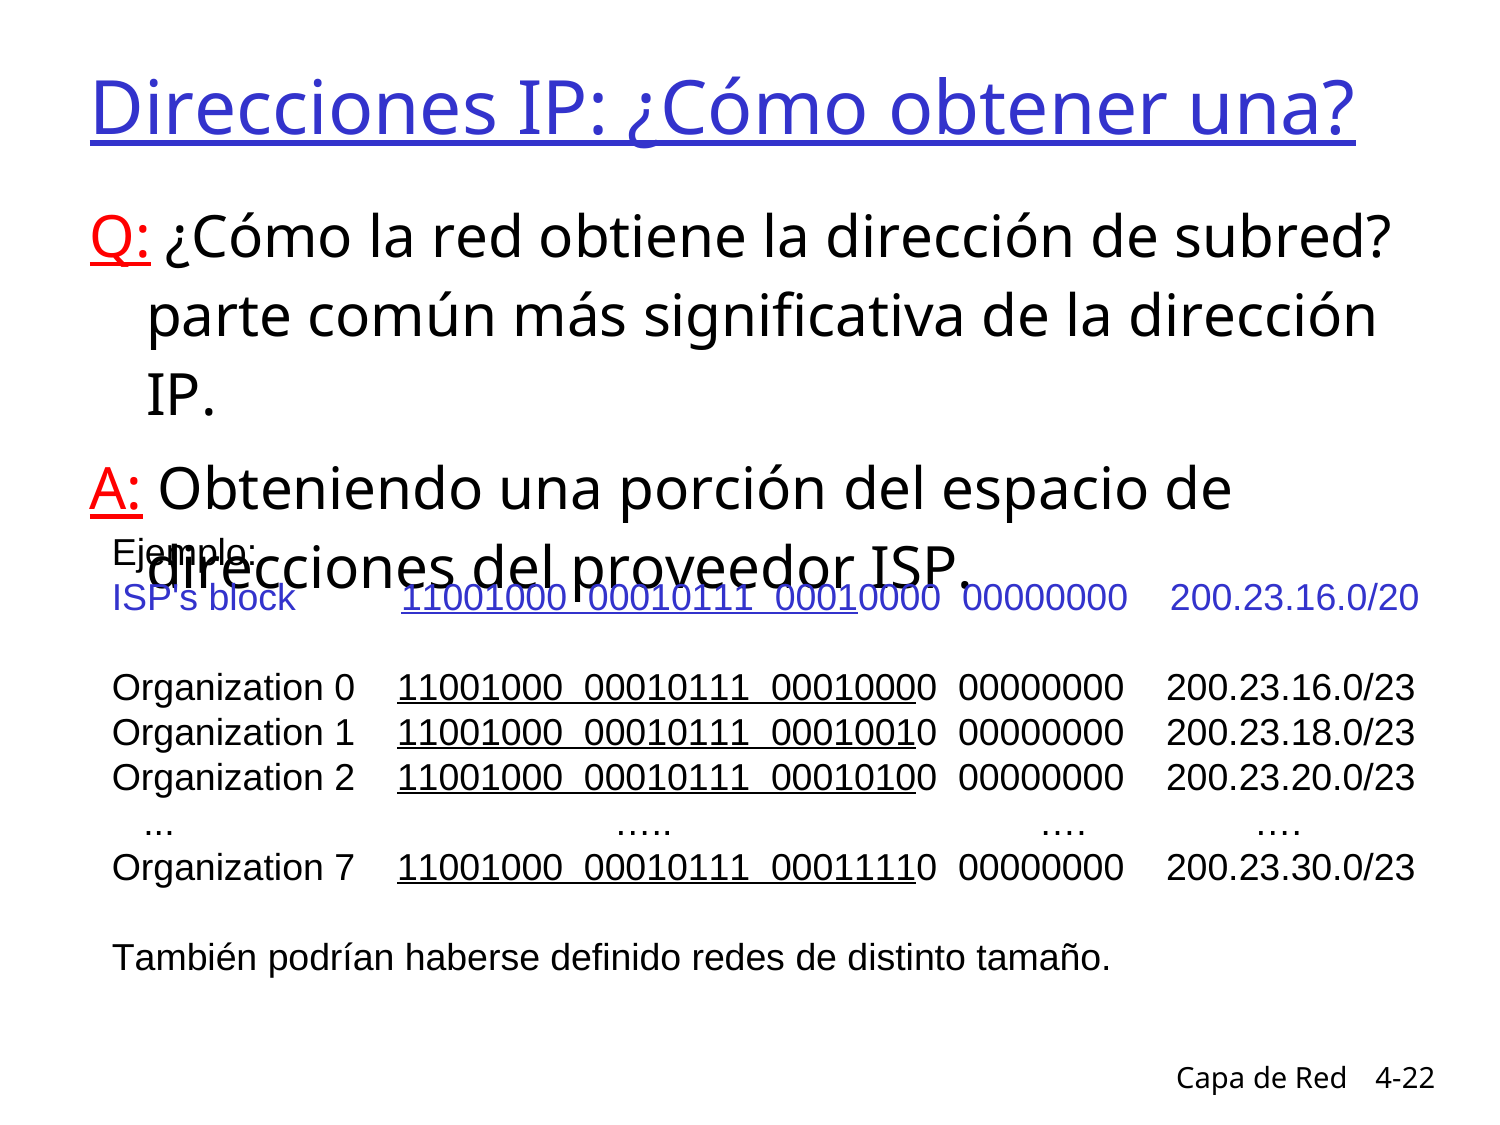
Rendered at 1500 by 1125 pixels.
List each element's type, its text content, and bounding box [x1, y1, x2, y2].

text_box Ejemplo: ISP's block 11001000 00010111 00010000 00000000 200.23.16.0/20 Organization 0 11001000 00010111 00010000 00000000 200.23.16.0/23 Organization 1 11001000 00010111 00010010 00000000 200.23.18.0/23 Organization 2 11001000 00010111 00010100 00000000 200.23.20.0/23 ... ….. …. …. Organization 7 11001000 00010111 00011110 00000000 200.23.30.0/23 También podrían haberse definido redes de distinto tamaño. [97, 520, 1500, 986]
list Q: ¿Cómo la red obtiene la dirección de subred? parte común más significativa de la dirección IP. A: Obteniendo una porción del espacio de direcciones del proveedor ISP. [75, 187, 1463, 526]
title Direcciones IP: ¿Cómo obtener una? [75, 15, 1463, 187]
